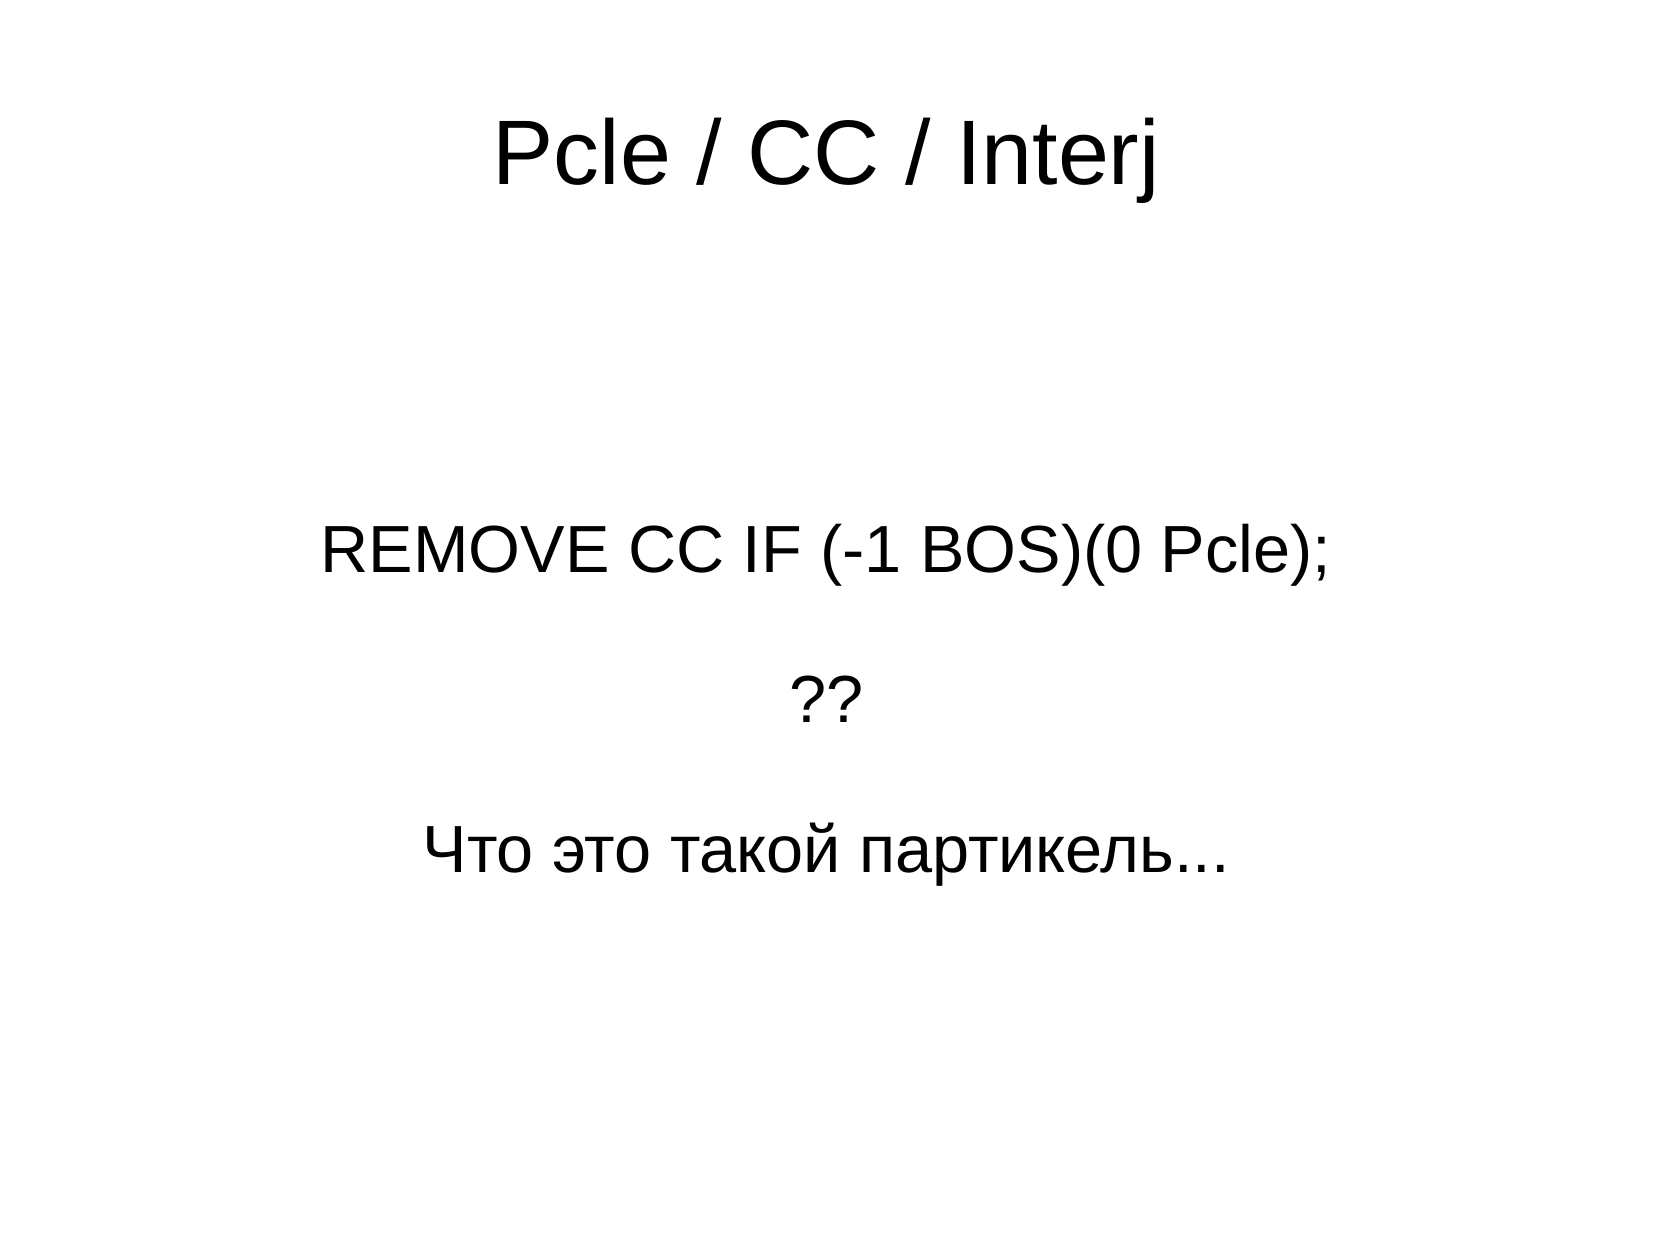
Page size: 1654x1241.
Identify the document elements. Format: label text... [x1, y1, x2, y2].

title Pcle / CC / Interj [82, 49, 1571, 257]
subtitle REMOVE CC IF (-1 BOS)(0 Pcle); ?? Что это такой партикель... [82, 290, 1571, 1109]
